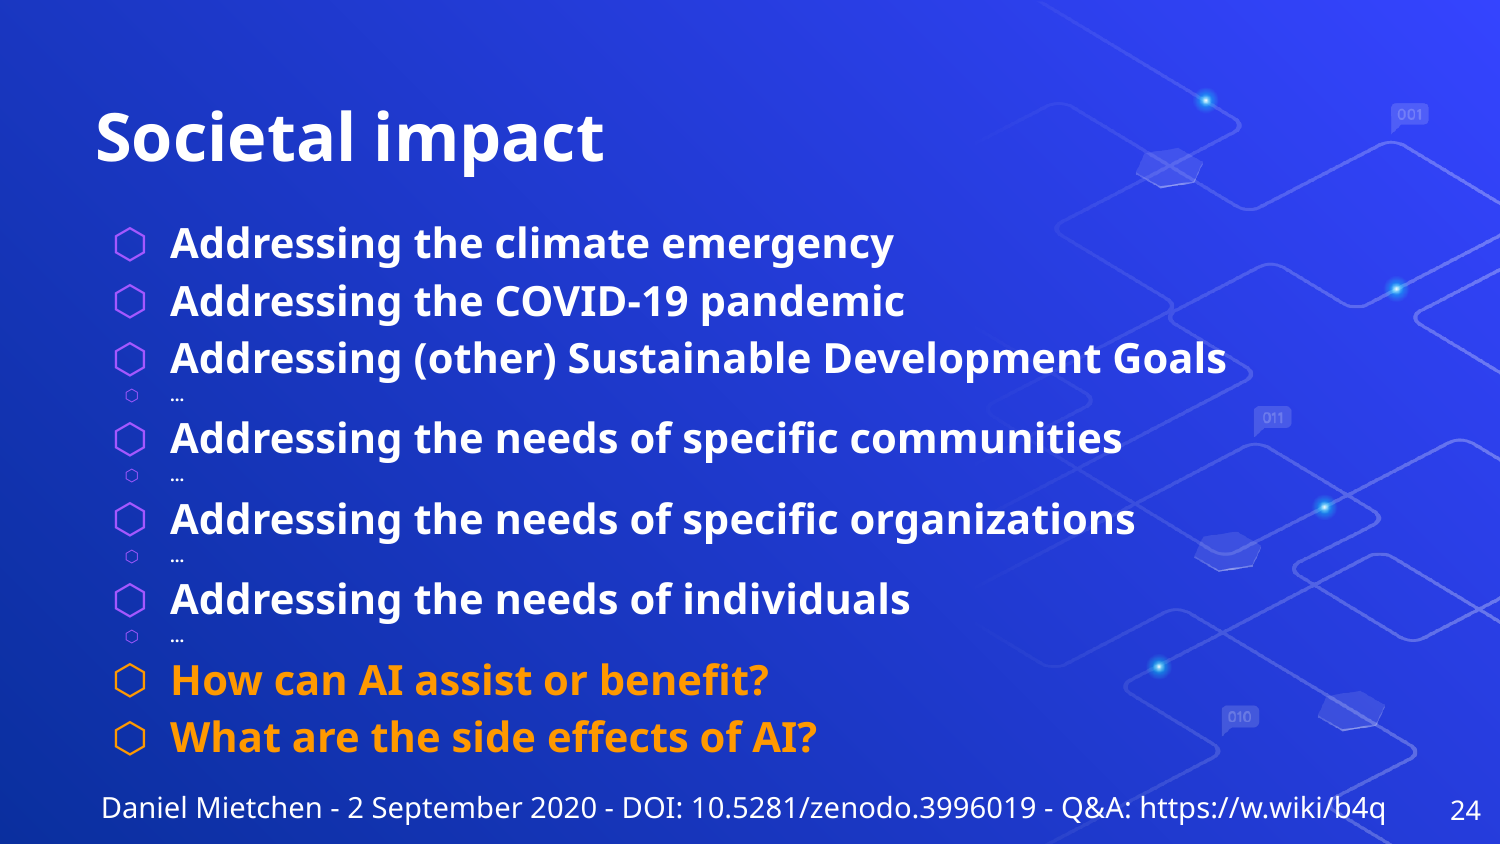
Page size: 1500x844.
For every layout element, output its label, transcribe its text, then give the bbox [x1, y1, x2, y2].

list Addressing the climate emergency Addressing the COVID-19 pandemic Addressing (other) Sustainable Development Goals … Addressing the needs of specific communities … Addressing the needs of specific organizations … Addressing the needs of individuals … How can AI assist or benefit? What are the side effects of AI? [95, 209, 1460, 727]
slide_number 1 [1391, 779, 1482, 844]
text_box Daniel Mietchen - 2 September 2020 - DOI: 10.5281/zenodo.3996019 - Q&A: https://w.wiki/b4q [18, 774, 1471, 832]
title Societal impact [95, 33, 1444, 175]
picture [0, 0, 1500, 844]
